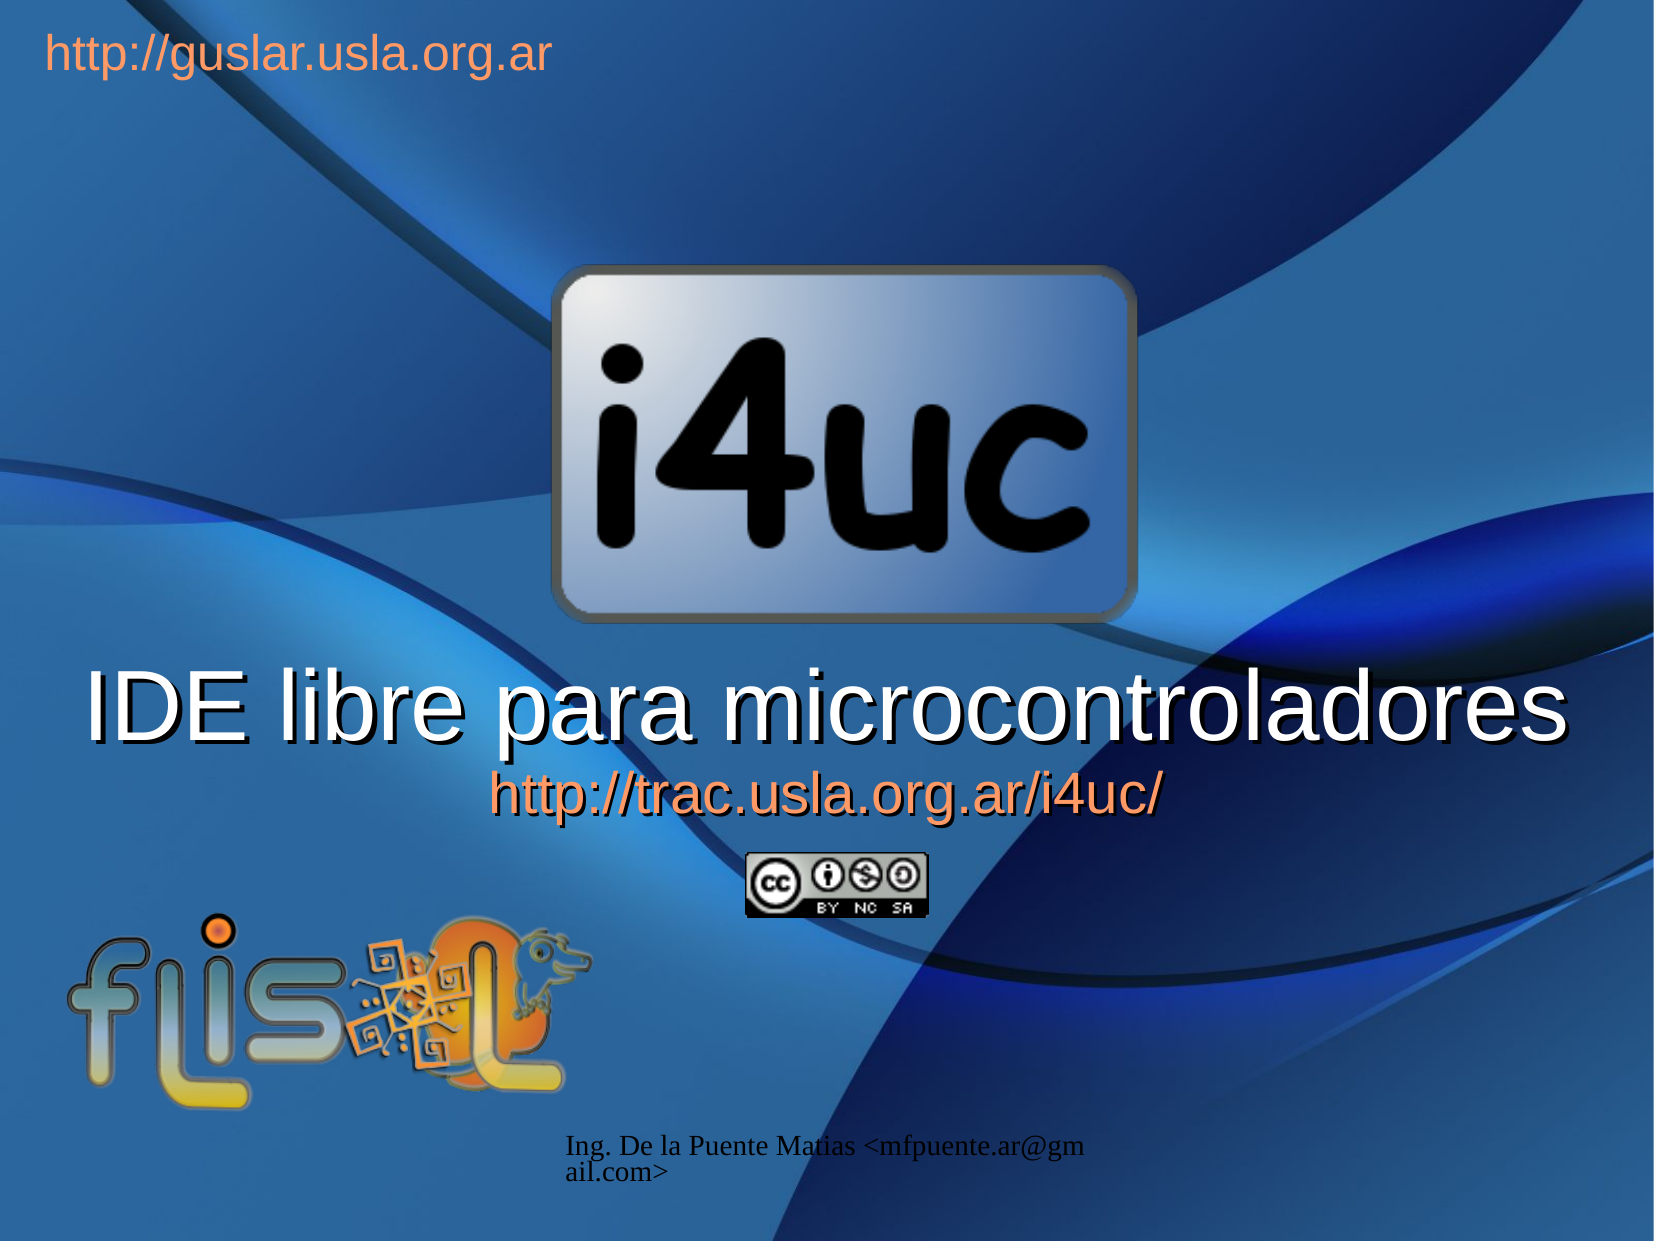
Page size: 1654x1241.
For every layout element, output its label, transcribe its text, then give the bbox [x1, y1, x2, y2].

picture [745, 852, 929, 918]
subtitle IDE libre para microcontroladores http://trac.usla.org.ar/i4uc/ [82, 250, 1571, 1241]
picture [0, 0, 1654, 1241]
text_box http://guslar.usla.org.ar [29, 18, 739, 89]
